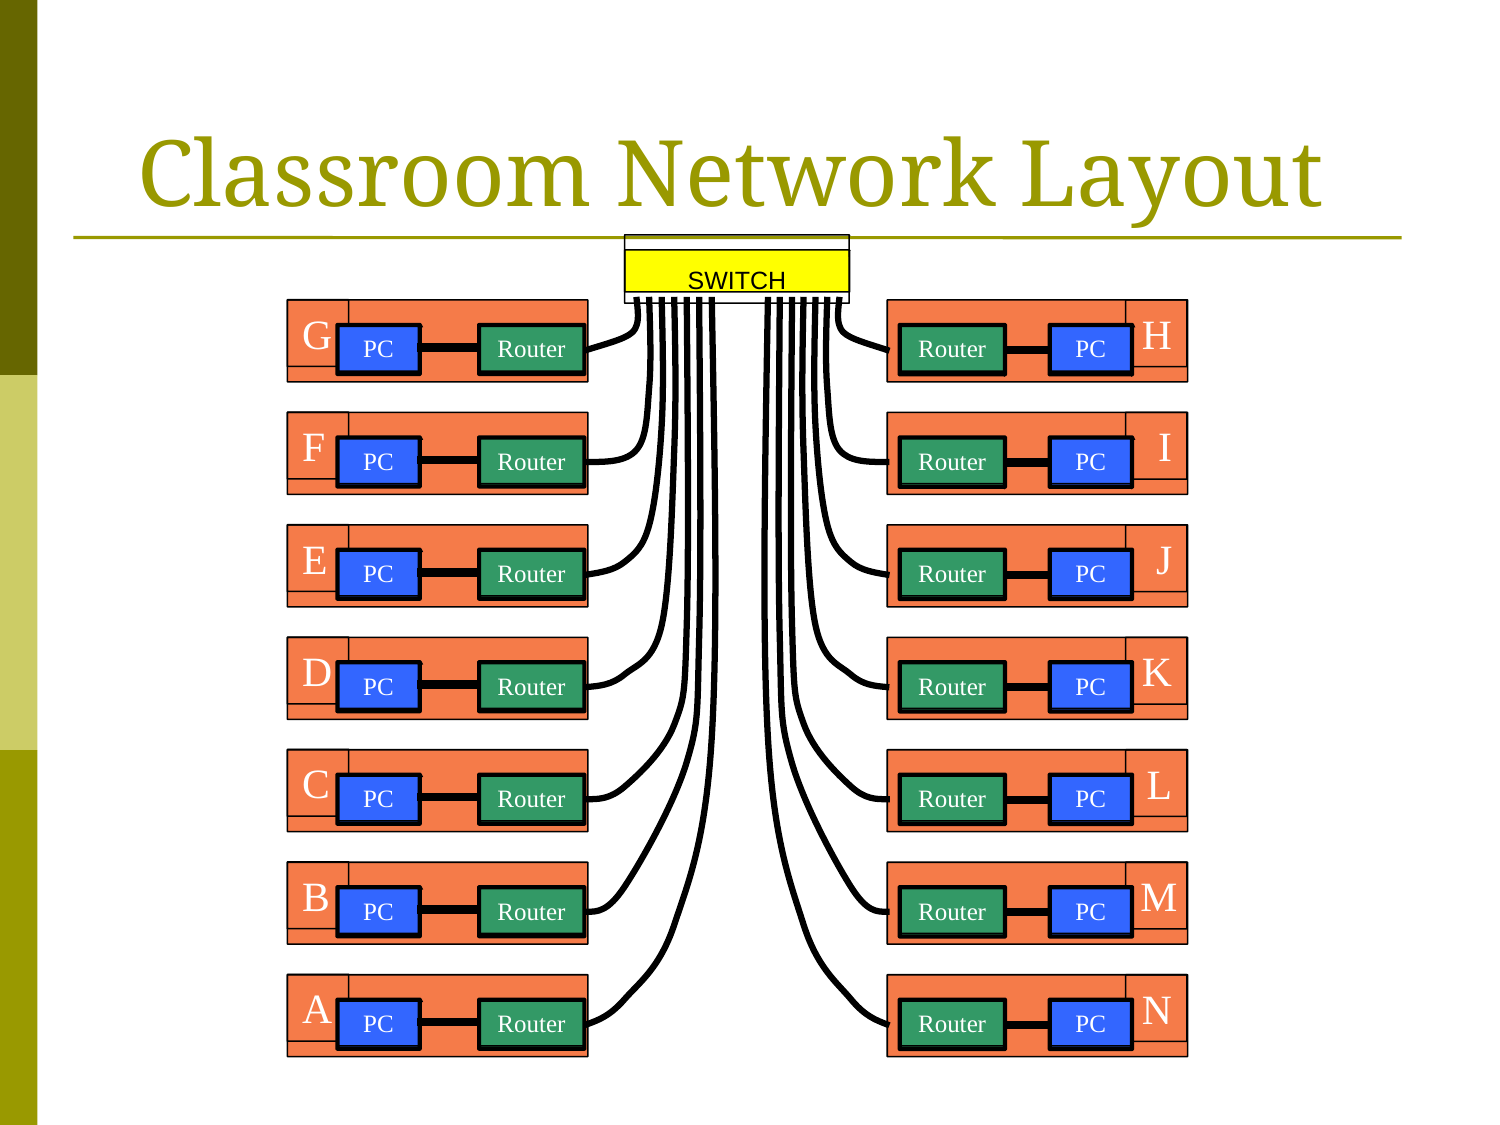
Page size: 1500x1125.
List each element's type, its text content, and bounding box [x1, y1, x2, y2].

text_box PC [1049, 437, 1132, 483]
text_box A [287, 974, 349, 1040]
text_box [887, 524, 1188, 607]
text_box PC [337, 549, 420, 596]
text_box [350, 524, 588, 571]
text_box G [287, 299, 349, 366]
text_box Router [899, 774, 1005, 821]
text_box PC [337, 437, 420, 483]
text_box PC [337, 662, 420, 708]
text_box [287, 801, 588, 832]
text_box PC [337, 999, 420, 1046]
text_box Router [899, 999, 1005, 1046]
text_box B [287, 861, 349, 928]
text_box [287, 914, 588, 945]
text_box E [287, 524, 349, 591]
text_box [887, 637, 1188, 720]
text_box K [1125, 637, 1188, 703]
text_box Router [479, 662, 585, 708]
text_box PC [1049, 999, 1132, 1046]
text_box [350, 974, 588, 1021]
text_box SWITCH [624, 235, 850, 302]
text_box H [1125, 299, 1188, 366]
text_box [350, 749, 588, 796]
text_box [887, 412, 1188, 495]
text_box N [1125, 974, 1188, 1041]
text_box L [1125, 749, 1188, 816]
text_box [287, 464, 588, 495]
text_box PC [337, 774, 420, 821]
text_box [350, 412, 588, 458]
text_box Router [479, 549, 585, 596]
text_box D [287, 637, 349, 703]
text_box [350, 299, 588, 346]
text_box I [1125, 412, 1188, 478]
text_box Router [899, 324, 1005, 371]
text_box [287, 1026, 588, 1057]
text_box C [287, 749, 349, 815]
text_box [887, 974, 1188, 1057]
text_box [287, 577, 588, 607]
text_box PC [337, 887, 420, 933]
text_box Router [479, 437, 585, 483]
text_box Router [899, 887, 1005, 933]
text_box [287, 352, 588, 382]
text_box M [1125, 862, 1188, 928]
text_box Router [899, 437, 1005, 483]
text_box [350, 862, 588, 908]
text_box Router [899, 549, 1005, 596]
text_box [887, 862, 1188, 945]
text_box PC [337, 324, 420, 371]
text_box [350, 637, 588, 683]
text_box Classroom Network Layout [75, 45, 1426, 233]
text_box PC [1049, 549, 1132, 596]
text_box PC [1049, 887, 1132, 933]
text_box PC [1049, 324, 1132, 371]
text_box PC [1049, 662, 1132, 708]
text_box J [1125, 525, 1188, 591]
text_box F [287, 412, 349, 478]
text_box Router [479, 887, 585, 933]
text_box Router [479, 999, 585, 1046]
text_box Router [479, 774, 585, 821]
text_box PC [1049, 774, 1132, 821]
text_box [287, 689, 588, 720]
text_box Router [479, 324, 585, 371]
text_box [887, 299, 1188, 382]
text_box [887, 749, 1188, 832]
text_box Router [899, 662, 1005, 708]
